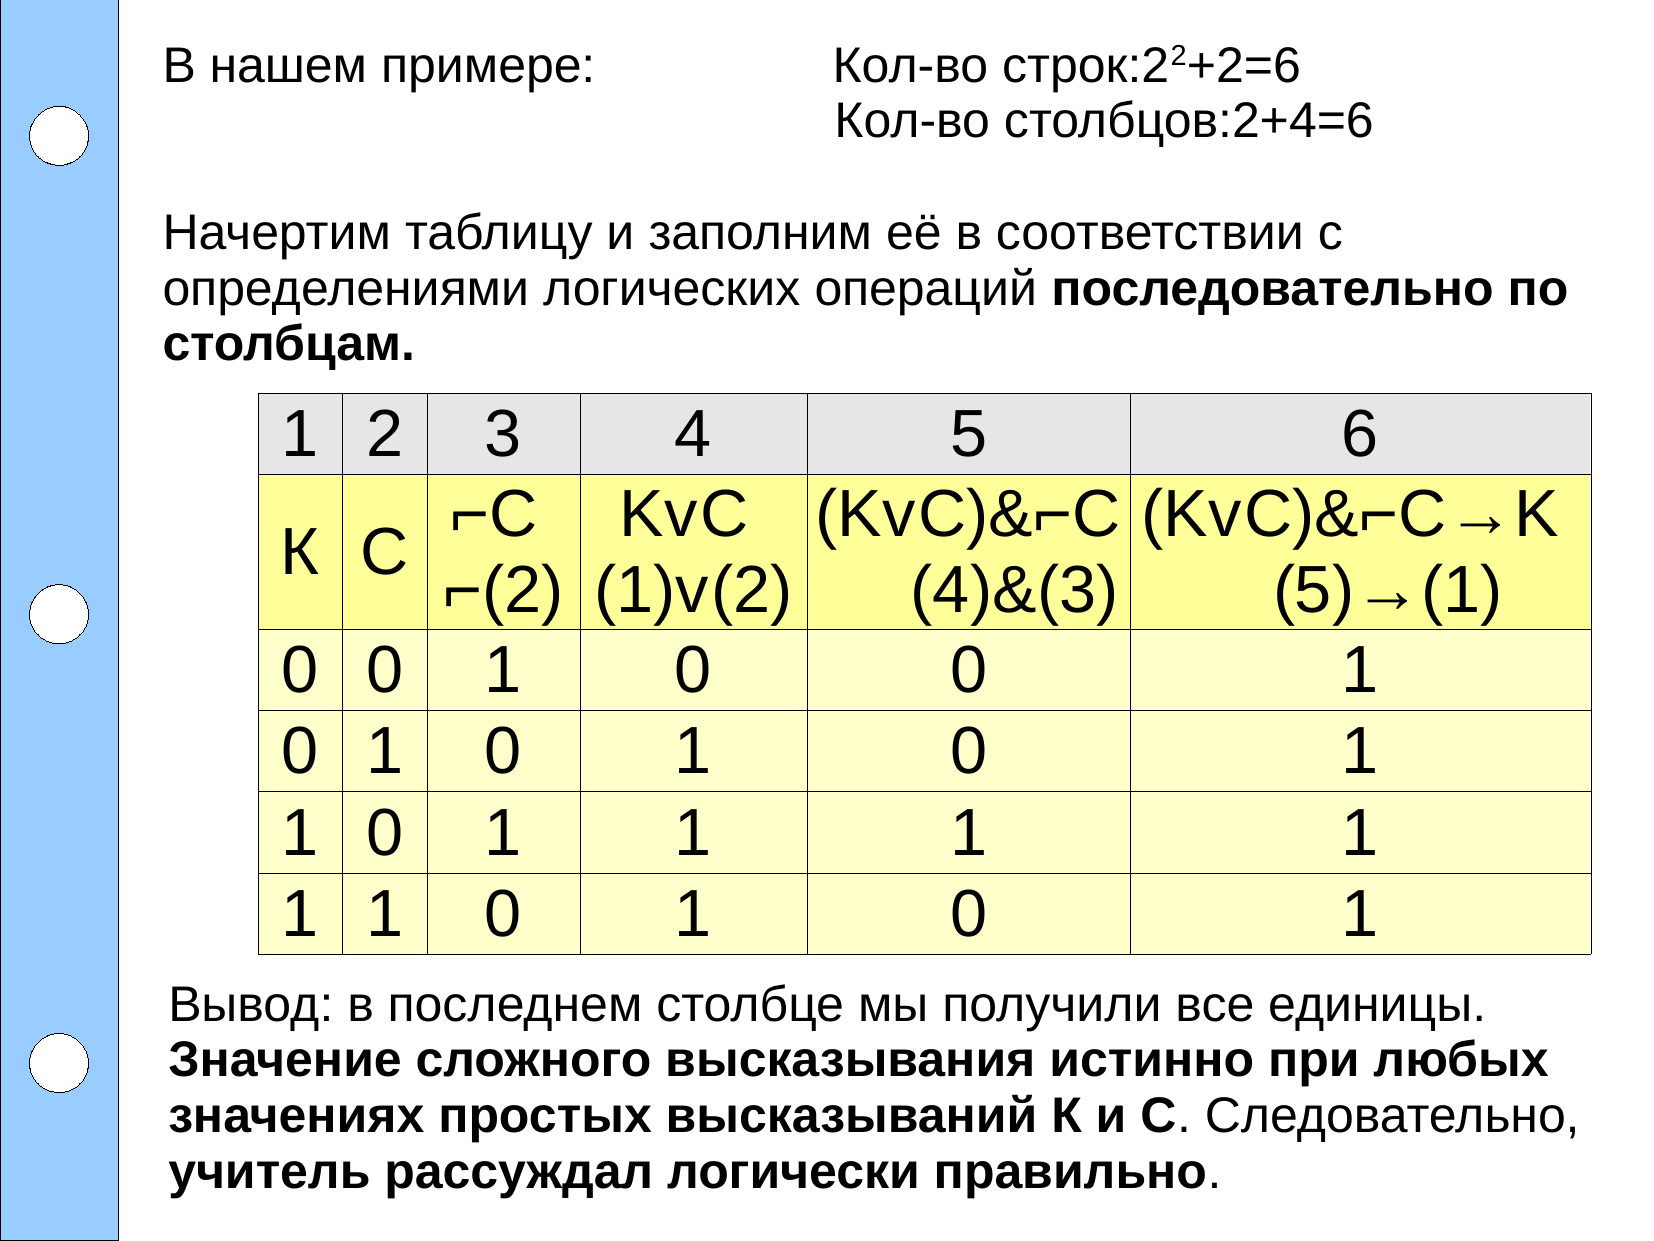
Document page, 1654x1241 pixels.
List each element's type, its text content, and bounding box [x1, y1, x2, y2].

text_box Вывод: в последнем столбце мы получили все единицы. Значение сложного высказывания истинно при любых значениях простых высказываний К и С. Следовательно, учитель рассуждал логически правильно. [153, 968, 1630, 1211]
text_box В нашем примере: Кол-во строк:22+2=6 Кол-во столбцов:2+4=6 Начертим таблицу и заполним её в соответствии с определениями логических операций последовательно по столбцам. [147, 29, 1595, 382]
text_box [0, 0, 119, 1241]
chart [258, 393, 1593, 968]
